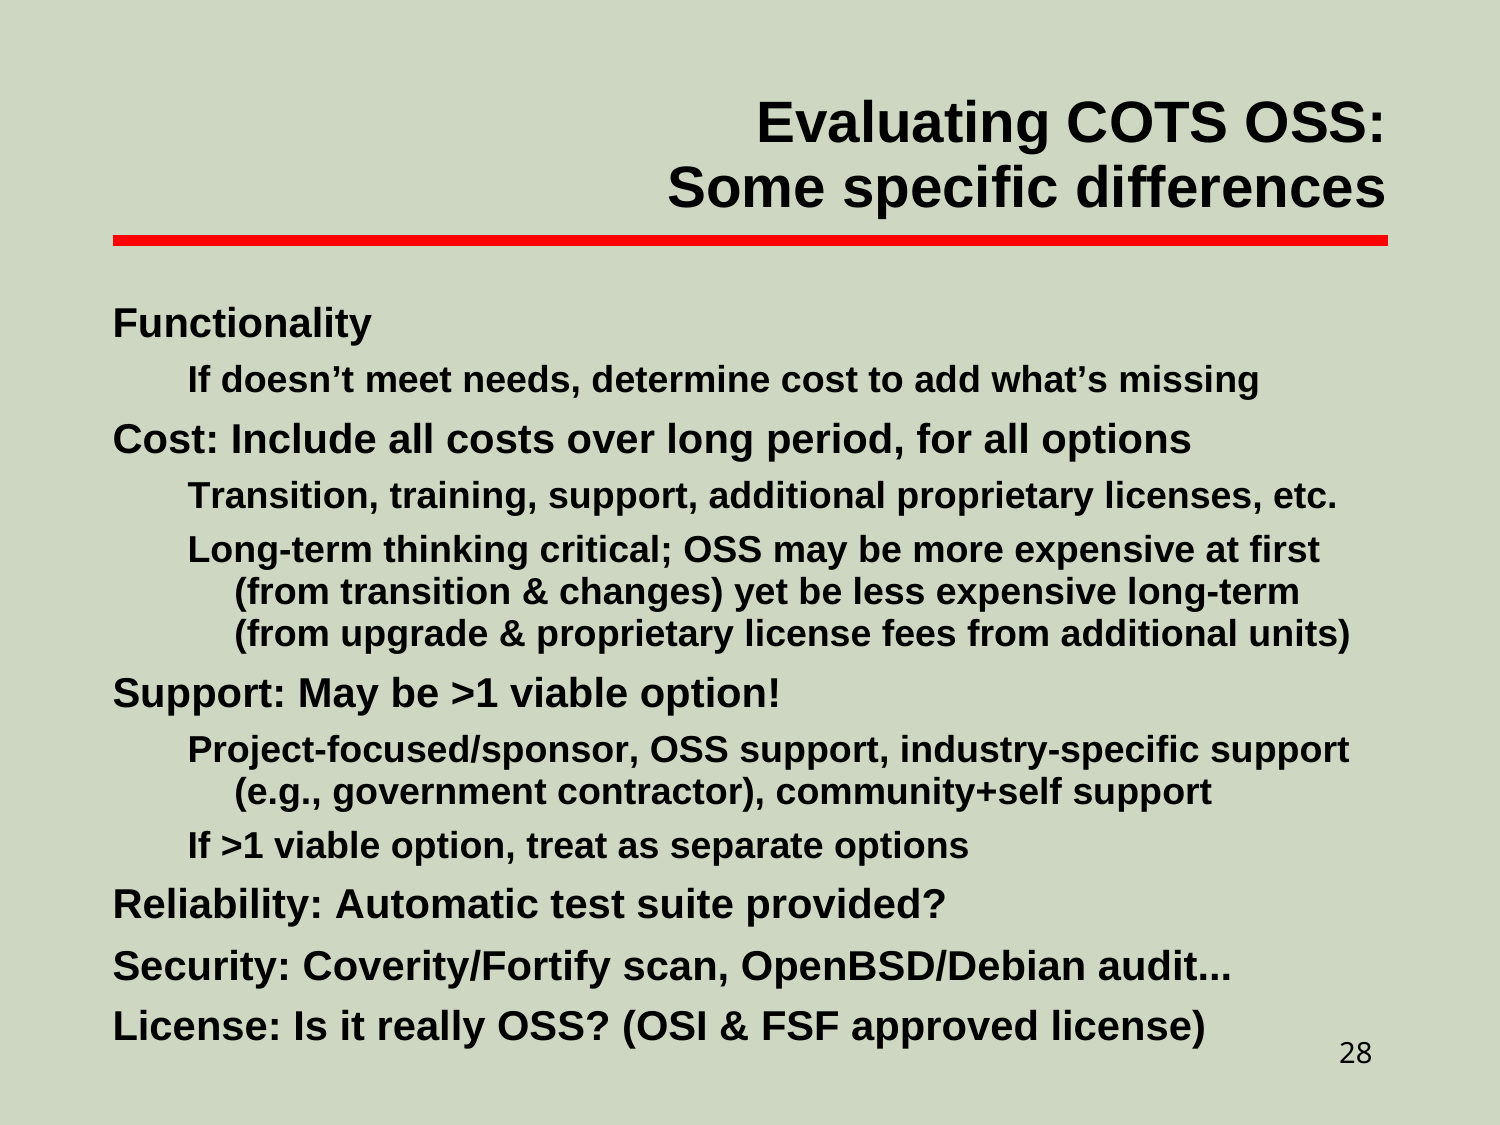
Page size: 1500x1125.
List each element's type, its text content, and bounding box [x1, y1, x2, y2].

list Functionality If doesn’t meet needs, determine cost to add what’s missing Cost: Include all costs over long period, for all options Transition, training, support, additional proprietary licenses, etc. Long-term thinking critical; OSS may be more expensive at first (from transition & changes) yet be less expensive long-term (from upgrade & proprietary license fees from additional units) Support: May be >1 viable option! Project-focused/sponsor, OSS support, industry-specific support (e.g., government contractor), community+self support If >1 viable option, treat as separate options Reliability: Automatic test suite provided? Security: Coverity/Fortify scan, OpenBSD/Debian audit... License: Is it really OSS? (OSI & FSF approved license) [112, 299, 1388, 1084]
title Evaluating COTS OSS: Some specific differences [337, 89, 1388, 220]
